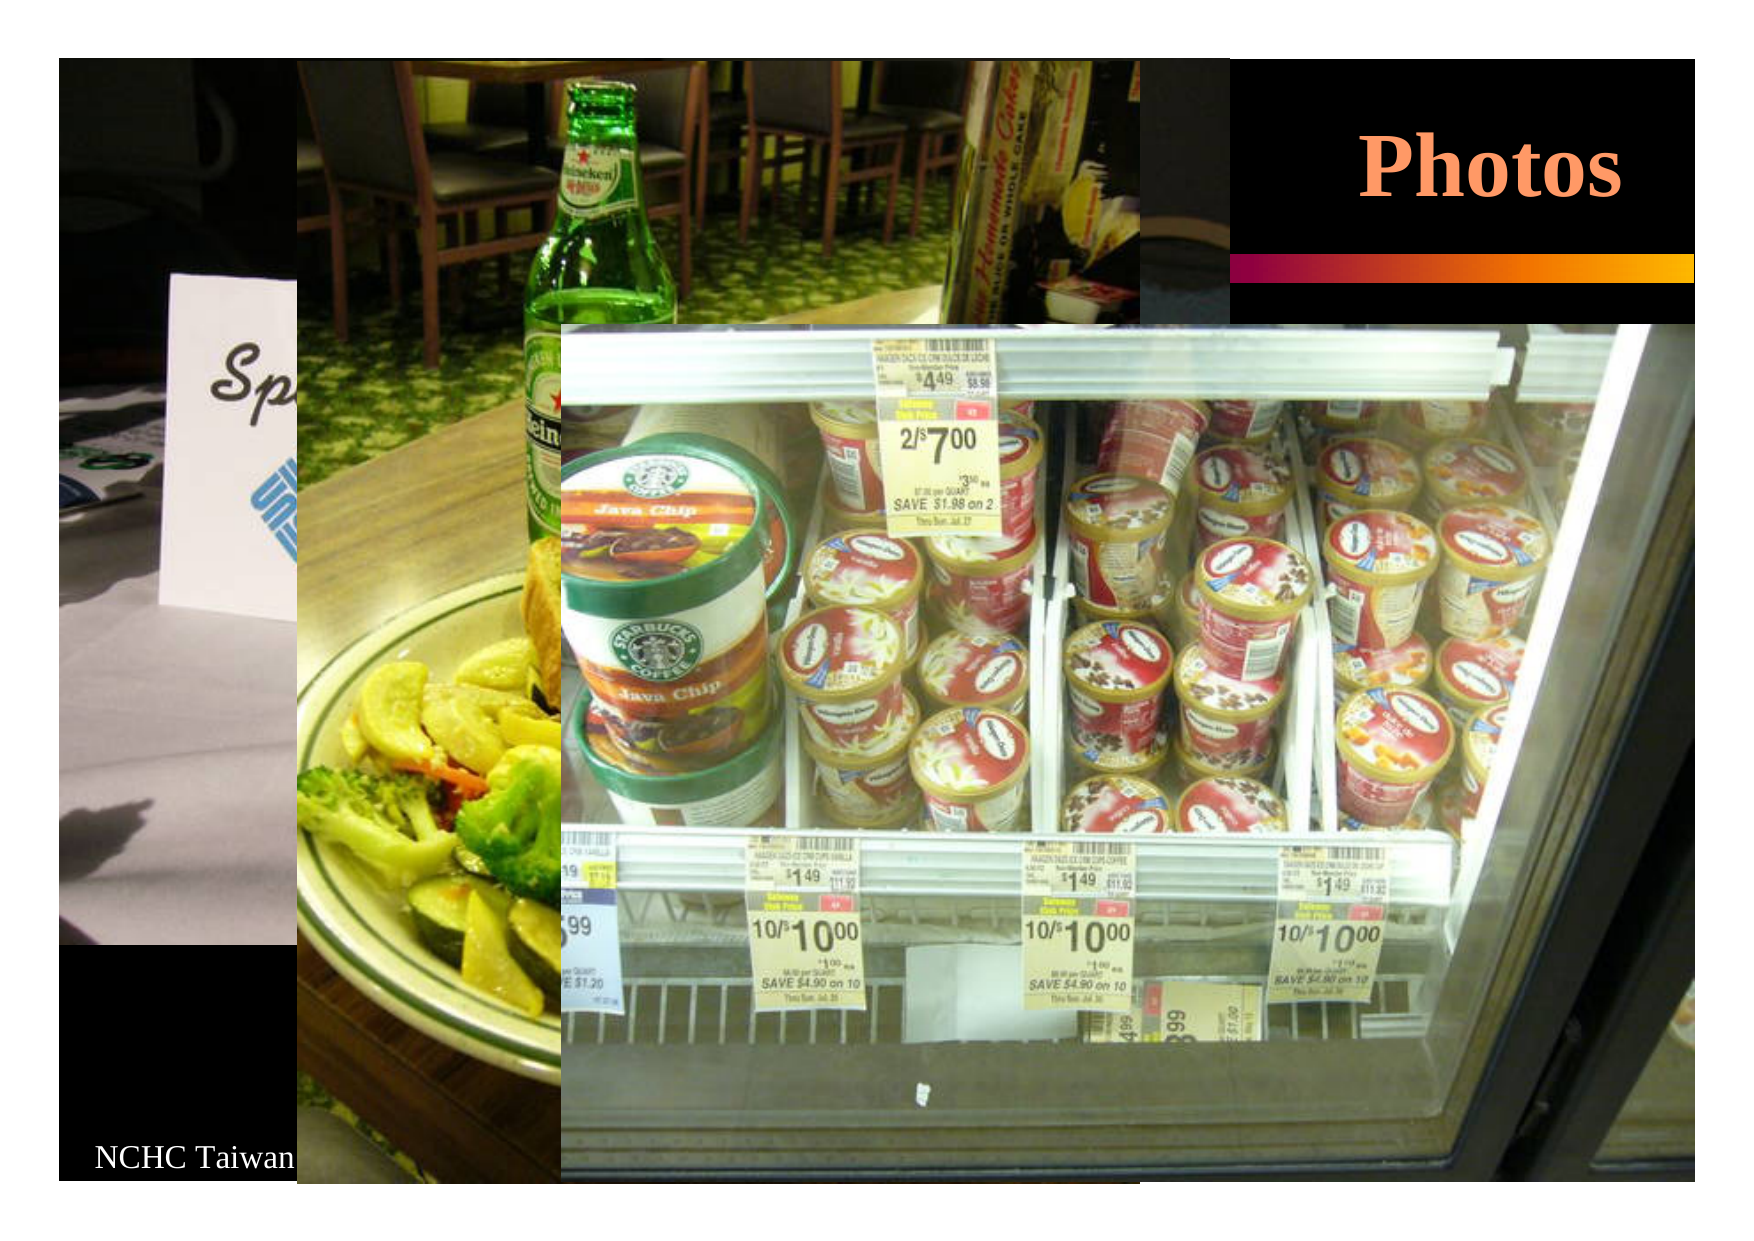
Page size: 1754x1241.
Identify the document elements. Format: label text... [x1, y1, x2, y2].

title Photos [1230, 93, 1625, 238]
picture [59, 58, 1695, 1184]
